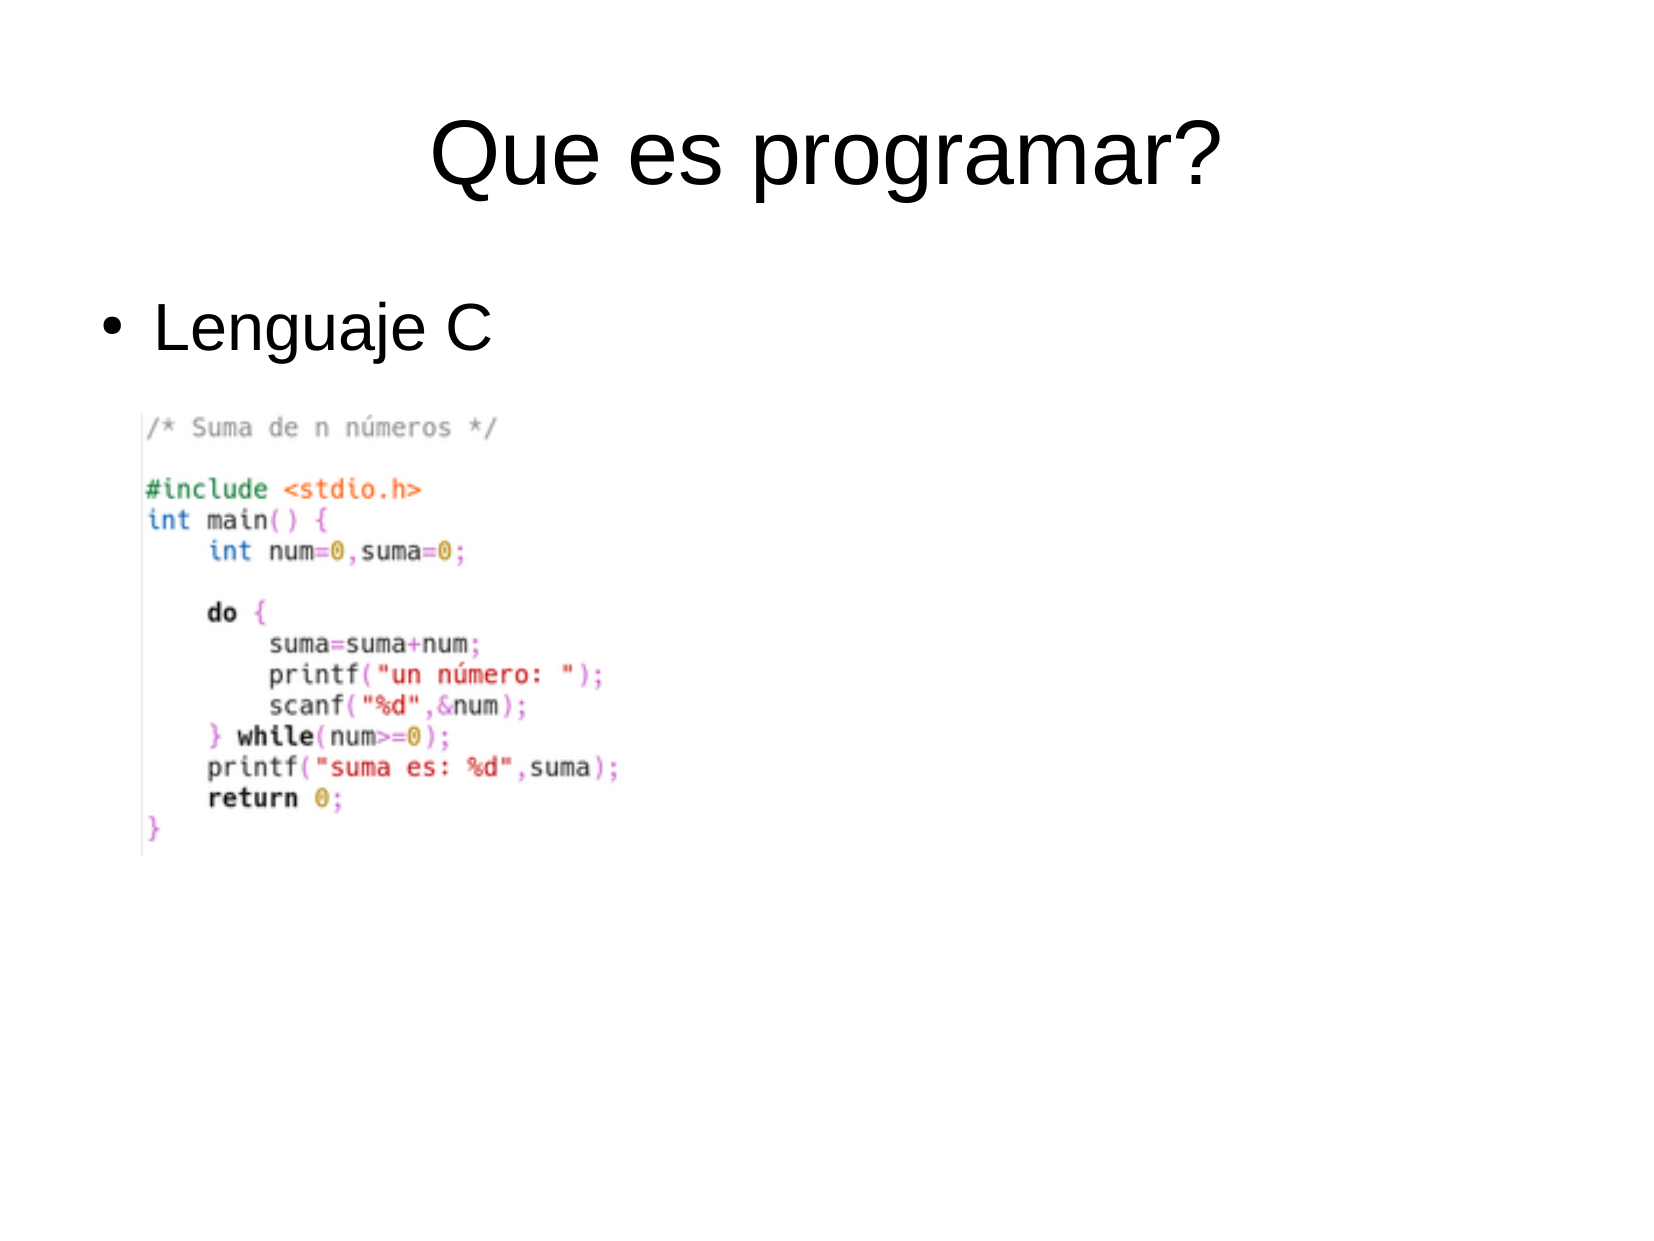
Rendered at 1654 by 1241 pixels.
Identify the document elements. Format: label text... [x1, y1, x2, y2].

list Lenguaje C [82, 290, 1571, 1010]
title Que es programar? [82, 49, 1571, 257]
picture [141, 413, 738, 856]
